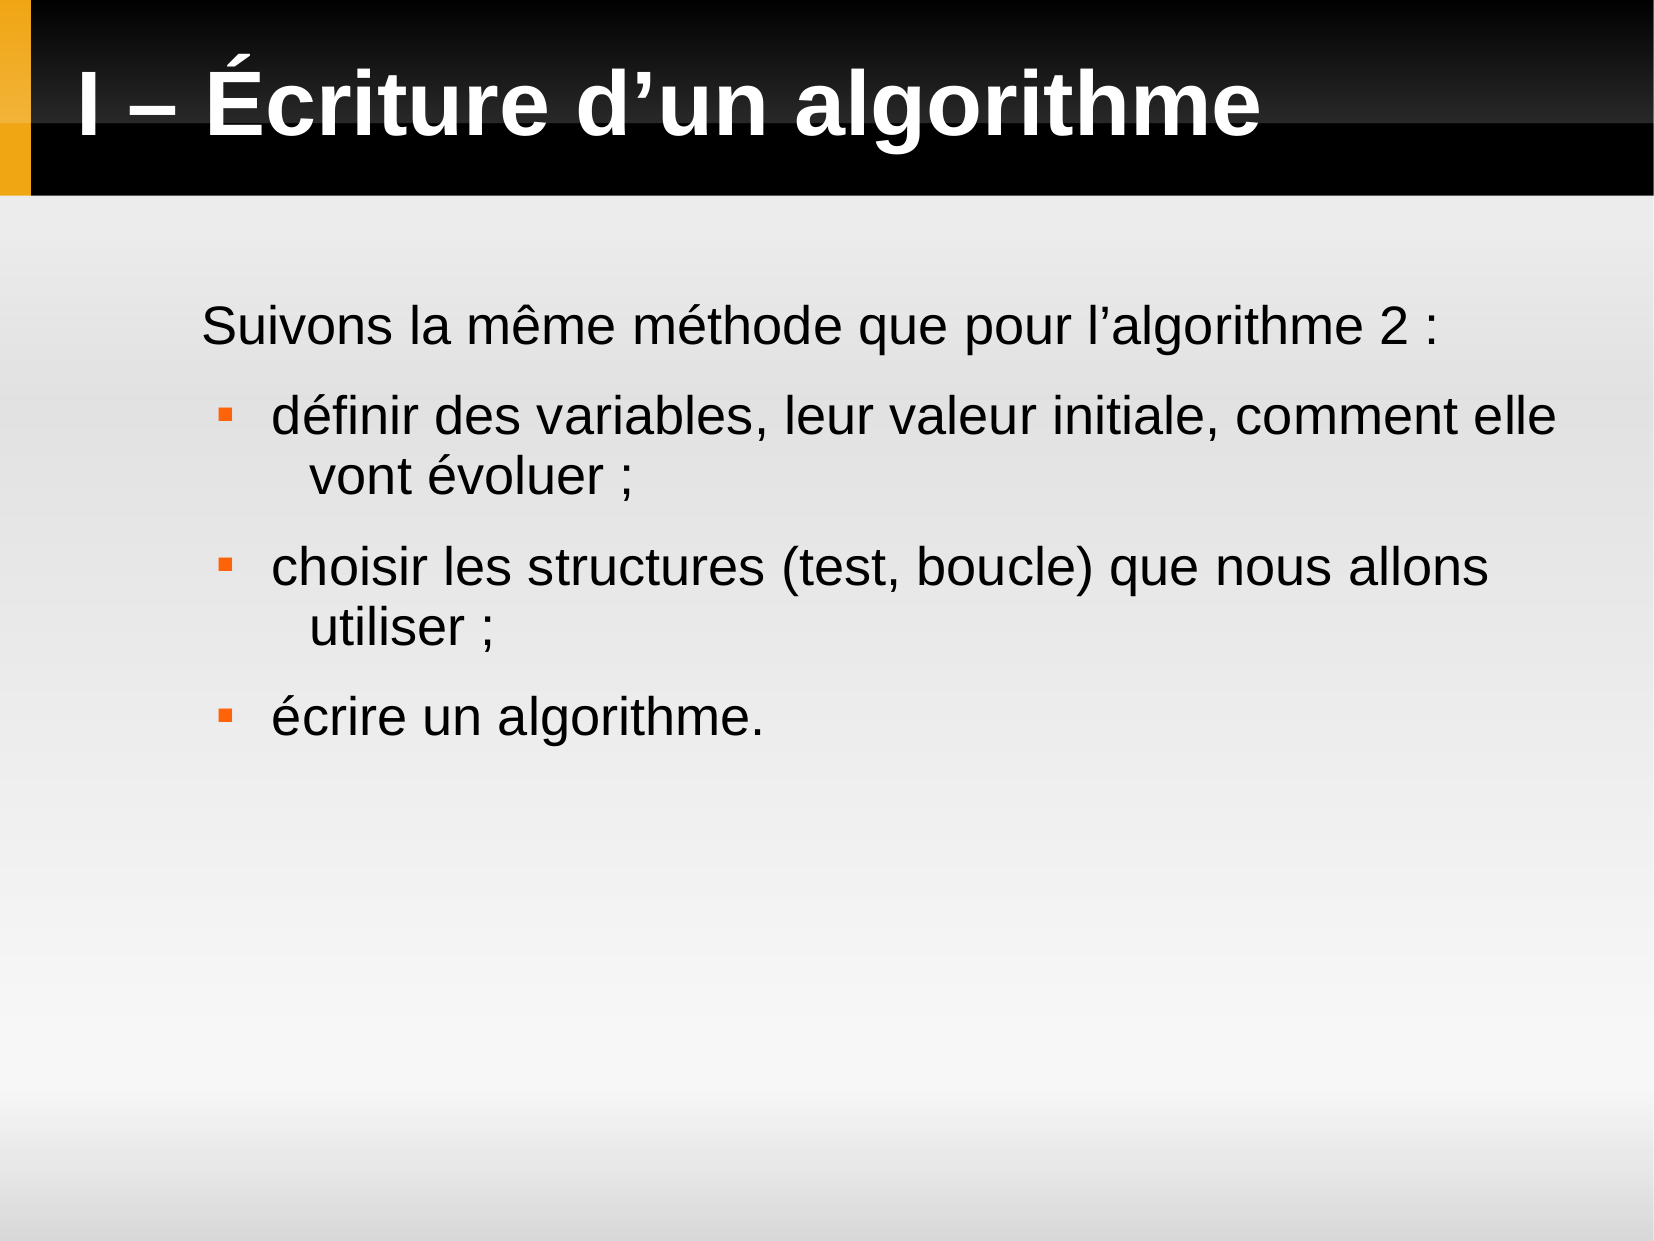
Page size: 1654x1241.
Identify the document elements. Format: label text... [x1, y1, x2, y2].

title I – Écriture d’un algorithme [76, 0, 1565, 208]
list Suivons la même méthode que pour l’algorithme 2 : définir des variables, leur valeur initiale, comment elle vont évoluer ; choisir les structures (test, boucle) que nous allons utiliser ; écrire un algorithme. [88, 295, 1577, 1039]
picture [0, 0, 1654, 1241]
